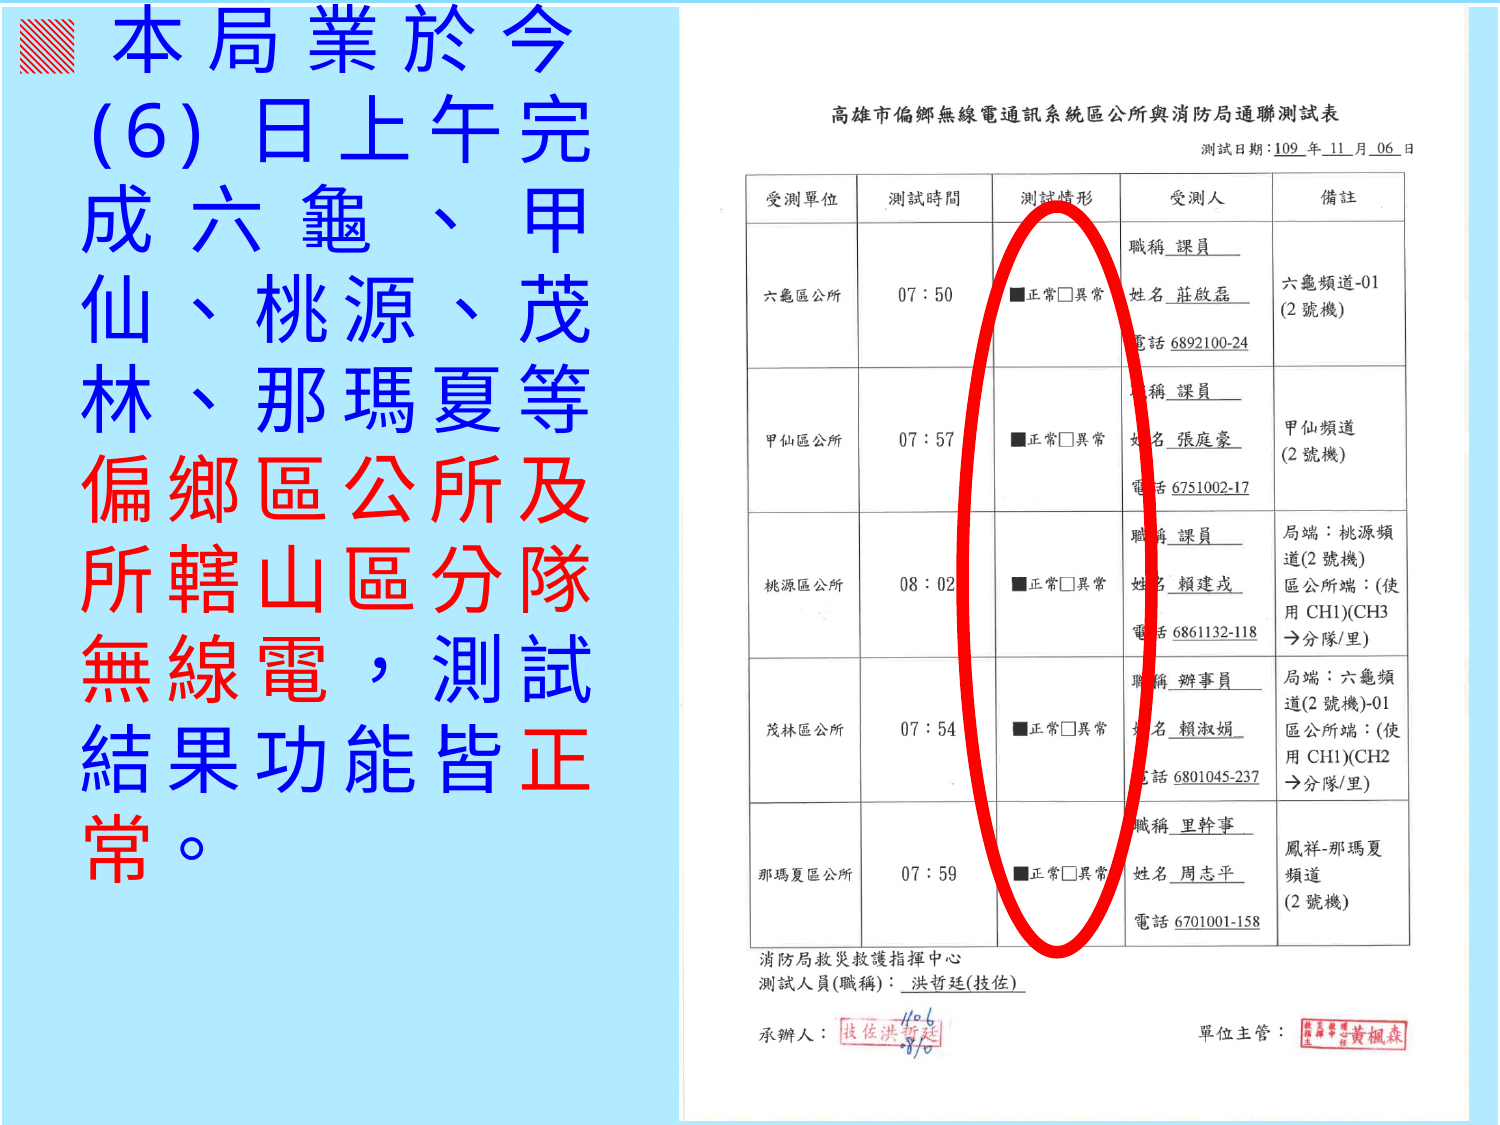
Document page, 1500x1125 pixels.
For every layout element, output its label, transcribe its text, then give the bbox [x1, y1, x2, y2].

text_box ▓本局業於今(6)日上午完成六龜、甲仙、桃源、茂林、那瑪夏等偏鄉區公所及所轄山區分隊無線電，測試結果功能皆正常。 [5, 0, 608, 1000]
picture [679, 4, 1469, 1121]
text_box [0, 0, 1500, 1125]
